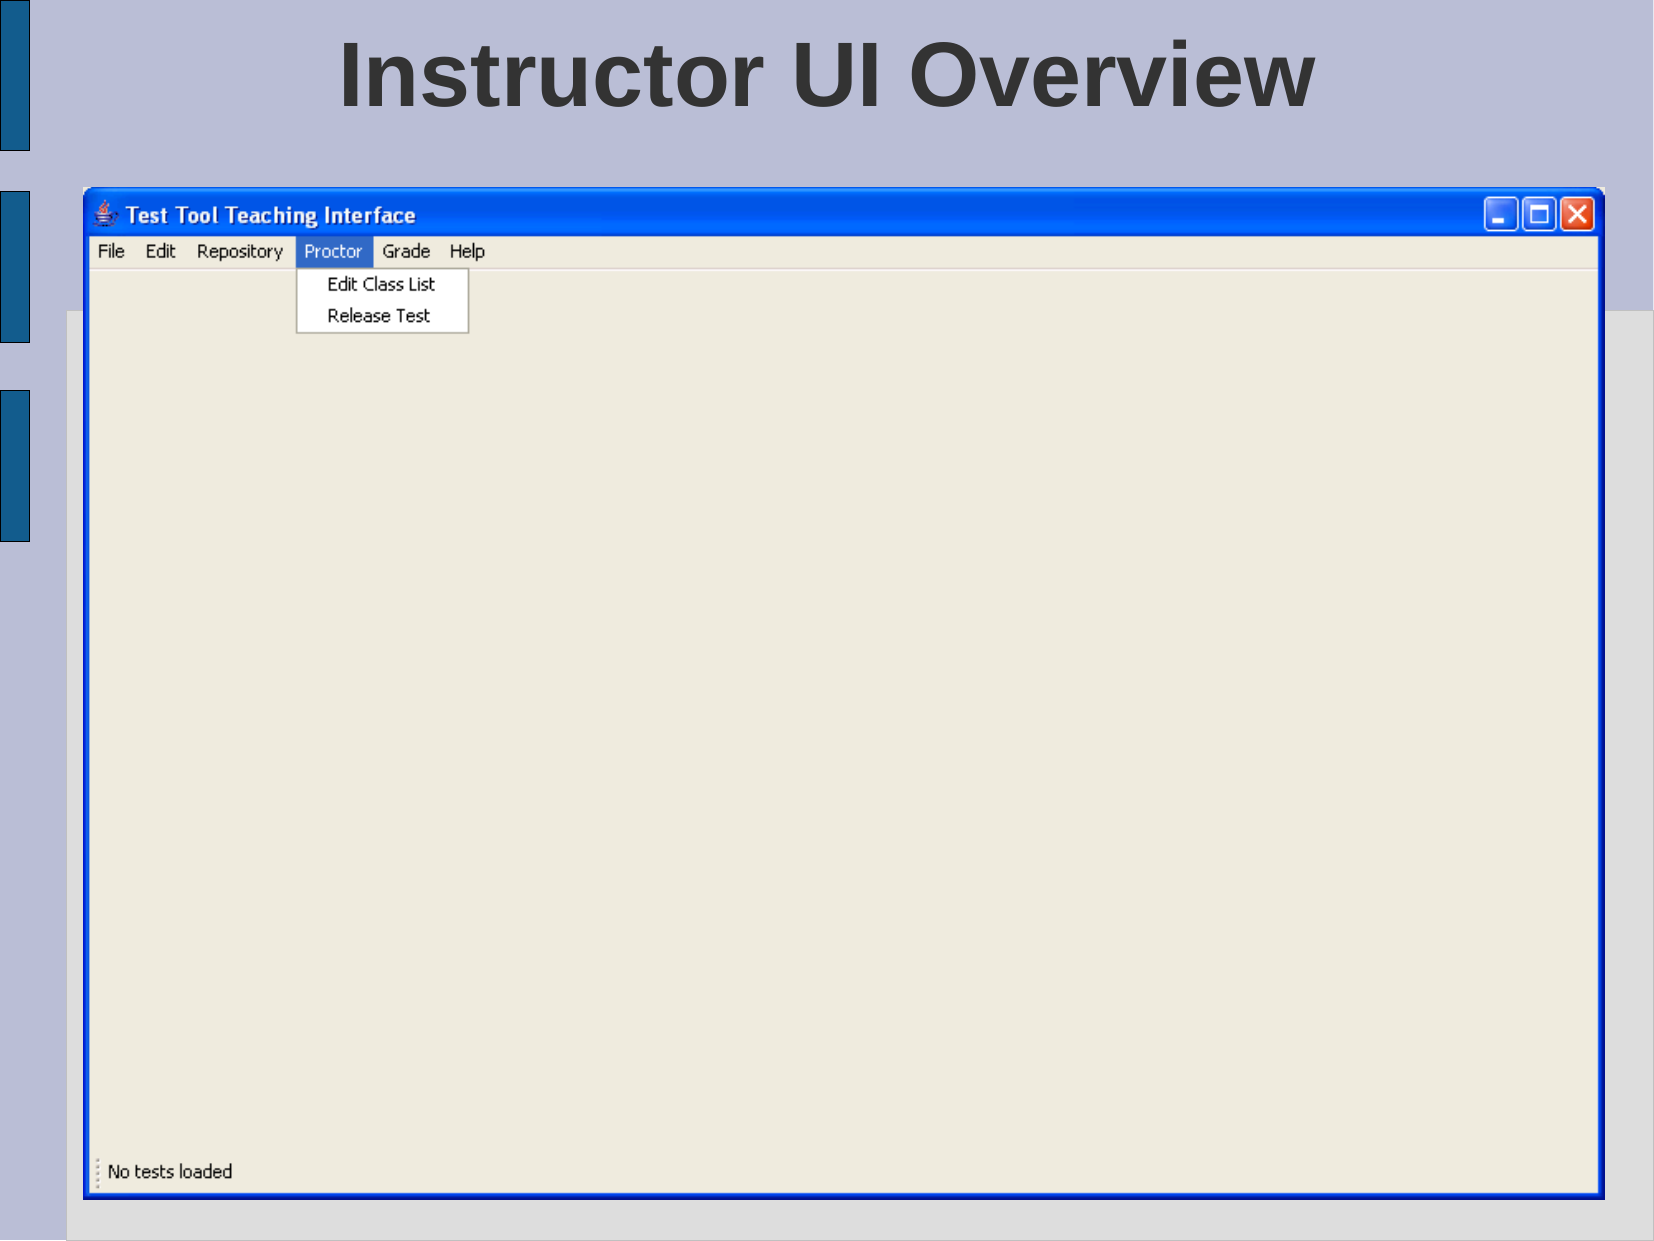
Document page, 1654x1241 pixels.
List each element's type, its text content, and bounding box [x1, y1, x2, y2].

picture [83, 187, 1605, 1200]
title Instructor UI Overview [121, 0, 1534, 151]
